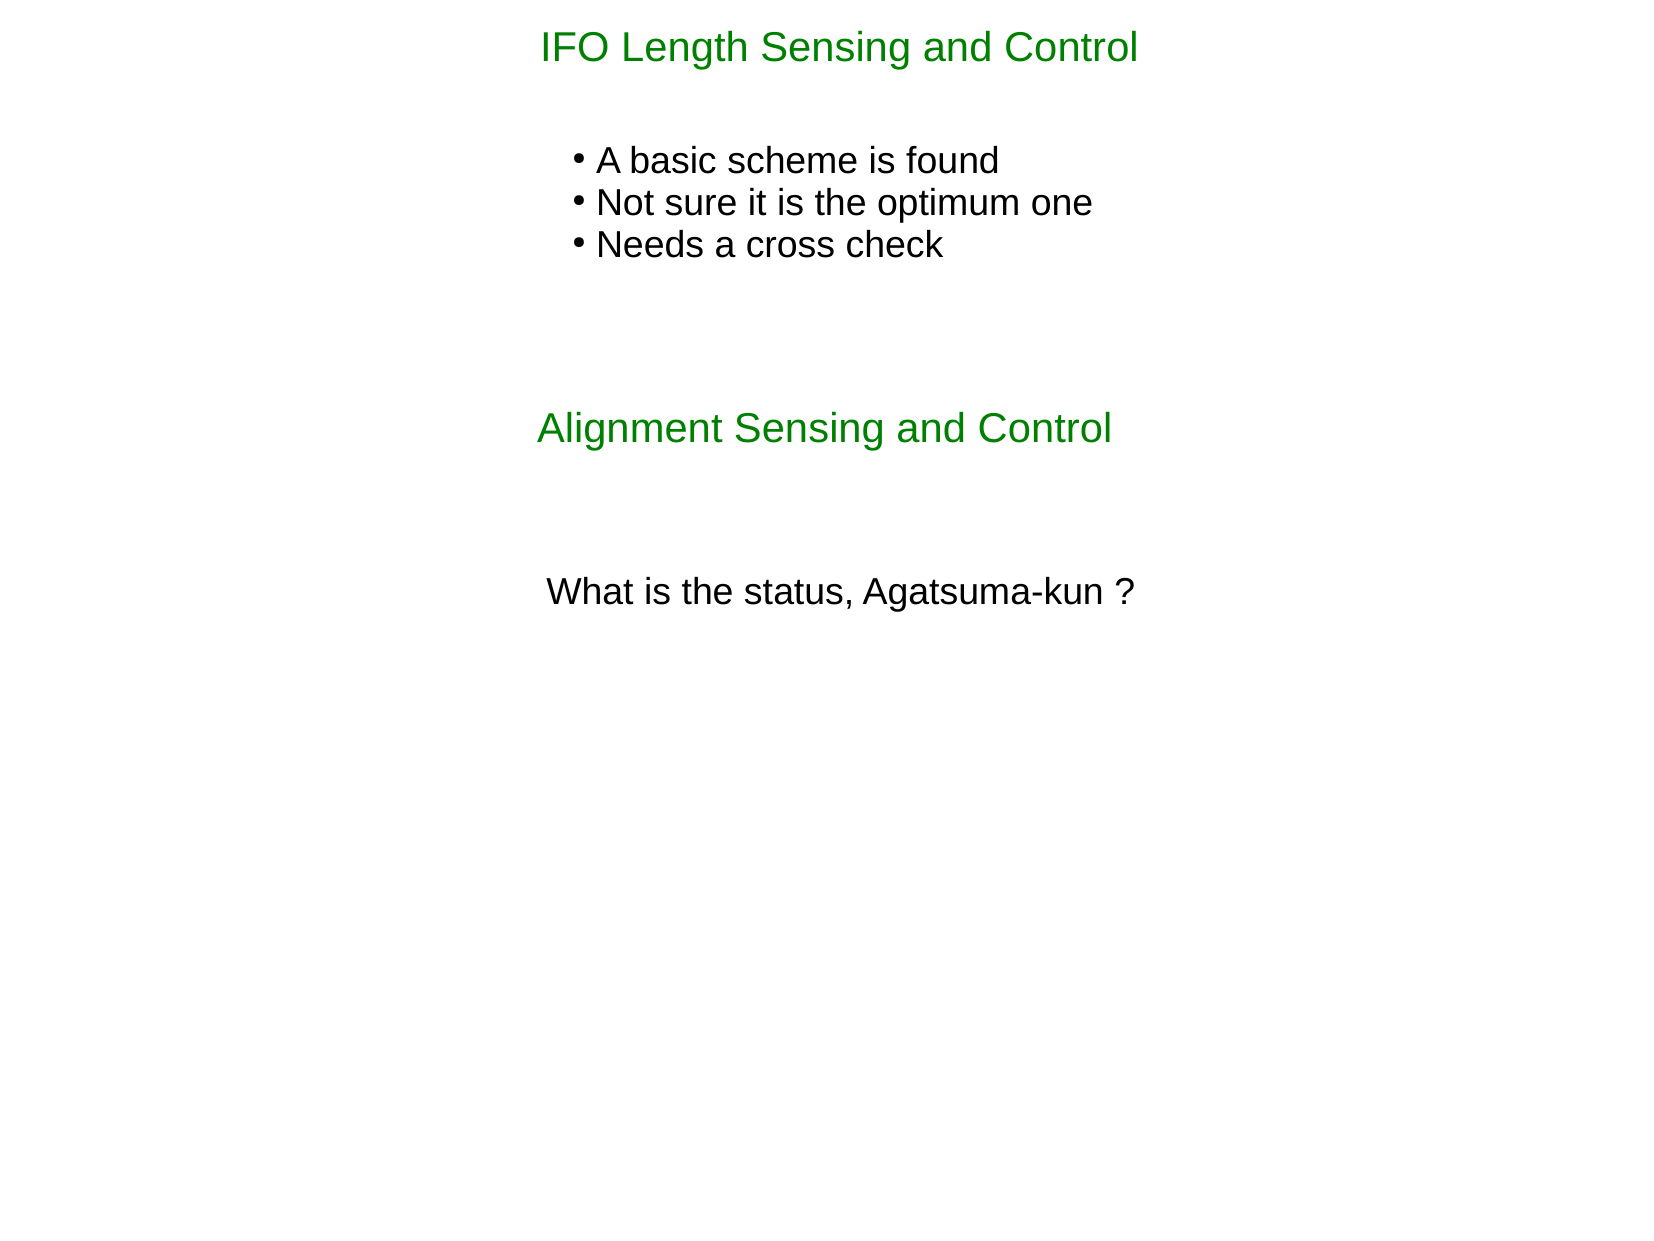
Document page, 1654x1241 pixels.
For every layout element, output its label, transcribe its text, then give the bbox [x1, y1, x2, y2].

text_box Alignment Sensing and Control [522, 397, 1128, 459]
text_box IFO Length Sensing and Control [525, 15, 1154, 78]
text_box A basic scheme is found Not sure it is the optimum one Needs a cross check [557, 131, 1109, 273]
text_box What is the status, Agatsuma-kun ? [531, 563, 1151, 621]
